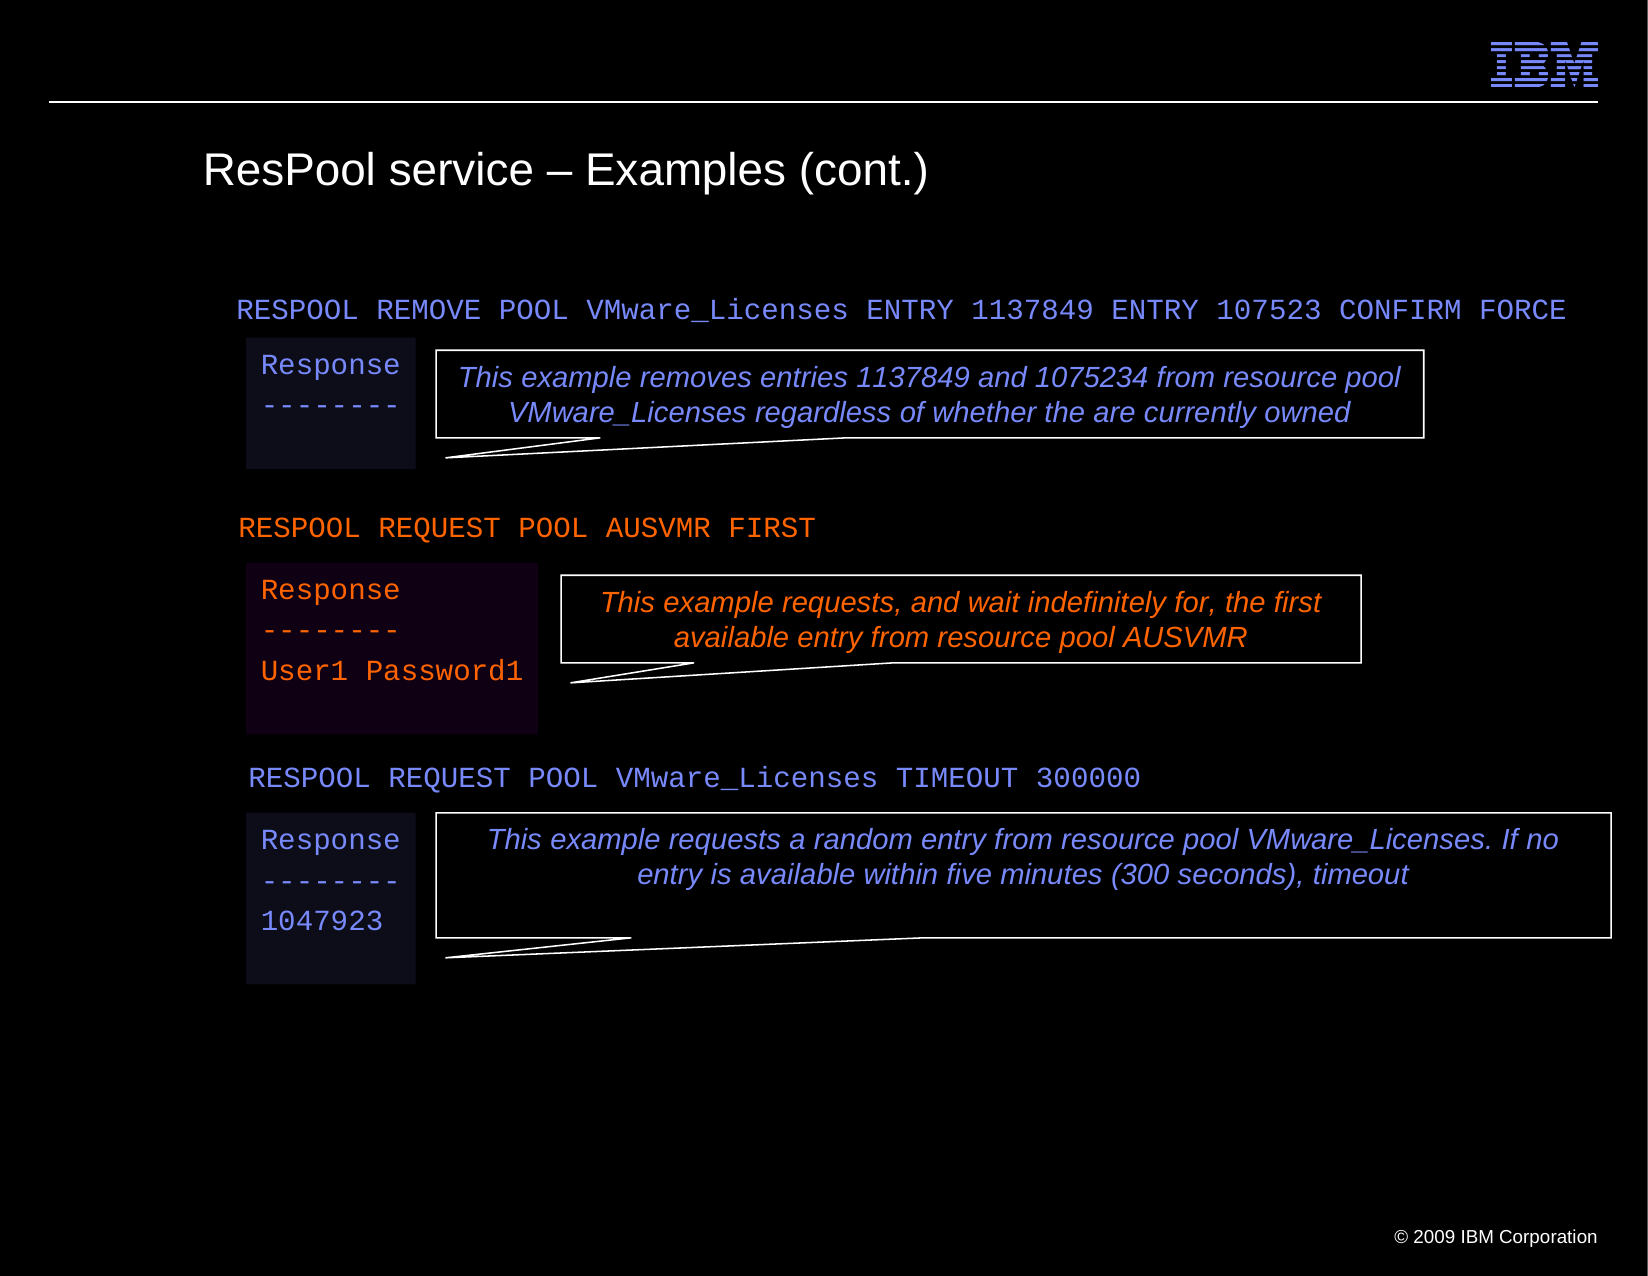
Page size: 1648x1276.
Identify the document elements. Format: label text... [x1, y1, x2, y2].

text_box Response -------- User1 Password1 [246, 562, 539, 735]
text_box Response -------- 1047923 [246, 812, 416, 985]
text_box RESPOOL REQUEST POOL AUSVMR FIRST [223, 500, 831, 551]
text_box This example requests a random entry from resource pool VMware_Licenses. If no entry is available within five minutes (300 seconds), timeout [436, 812, 1612, 958]
text_box RESPOOL REMOVE POOL VMware_Licenses ENTRY 1137849 ENTRY 107523 CONFIRM FORCE [236, 290, 1648, 326]
text_box This example requests, and wait indefinitely for, the first available entry from resource pool AUSVMR [561, 575, 1362, 683]
text_box Response -------- [246, 337, 416, 469]
title ResPool service – Examples (cont.) [186, 137, 1648, 231]
text_box RESPOOL REQUEST POOL VMware_Licenses TIMEOUT 300000 [233, 750, 1156, 801]
picture [1491, 42, 1598, 87]
text_box This example removes entries 1137849 and 1075234 from resource pool VMware_Licenses regardless of whether the are currently owned [436, 350, 1424, 458]
